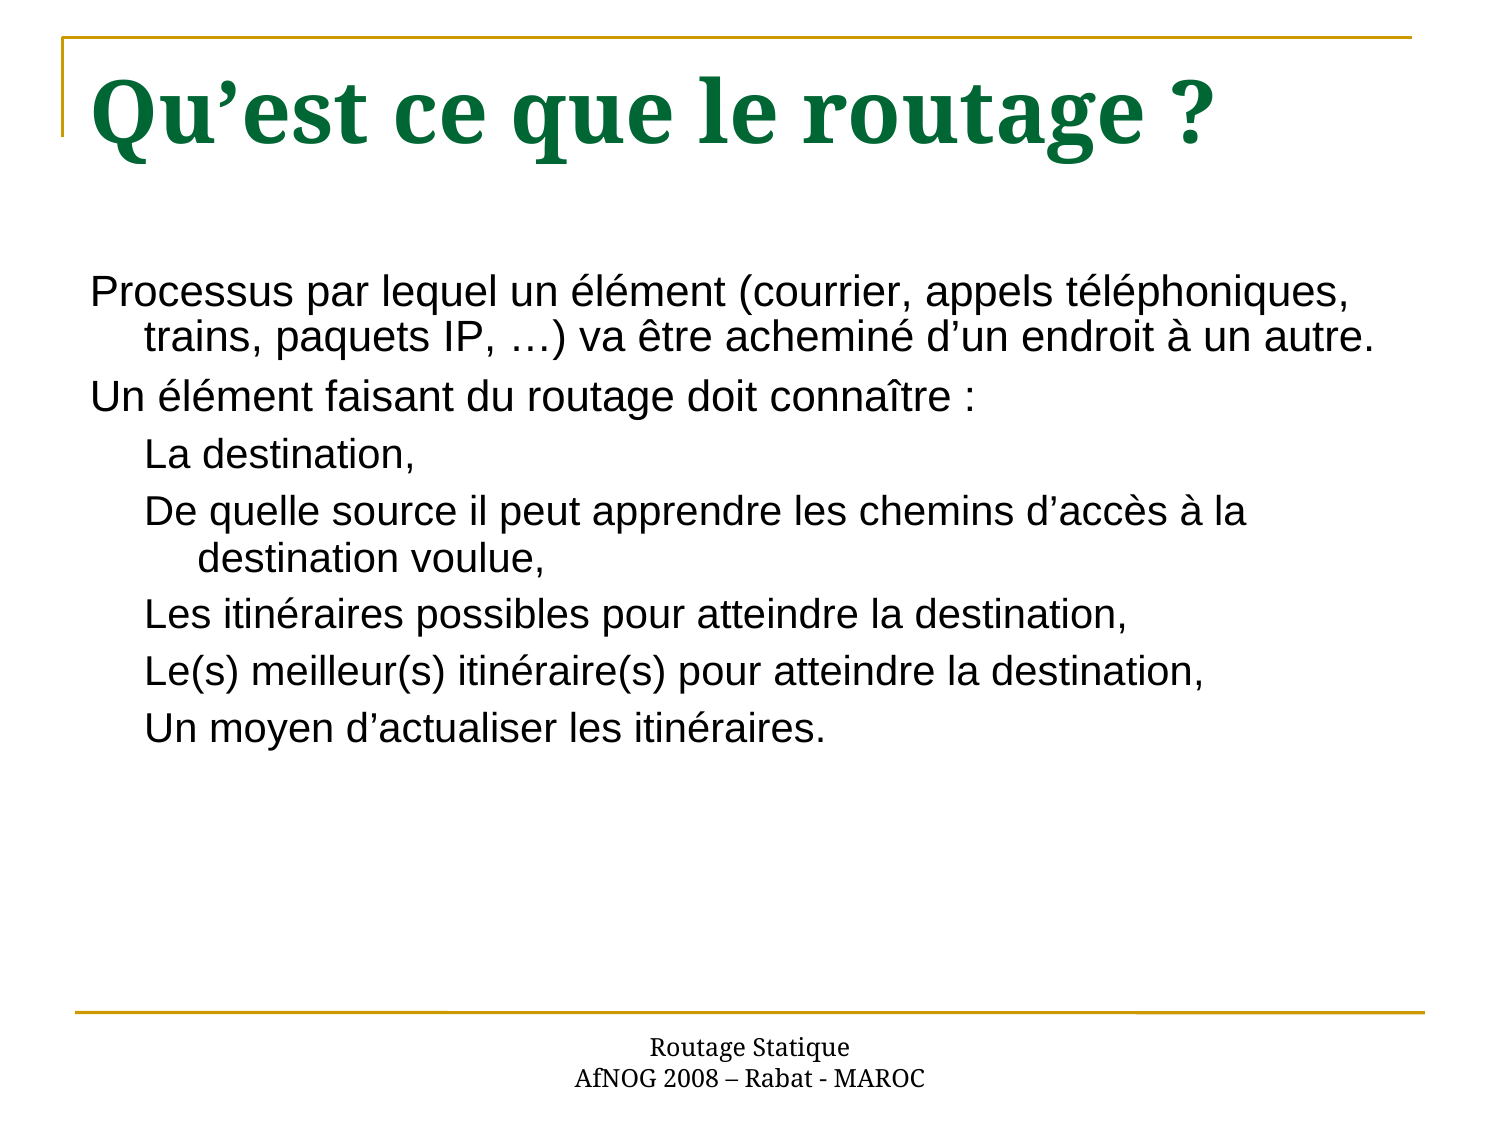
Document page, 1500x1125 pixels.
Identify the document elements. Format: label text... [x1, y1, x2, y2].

list Processus par lequel un élément (courrier, appels téléphoniques, trains, paquets IP, …) va être acheminé d’un endroit à un autre. Un élément faisant du routage doit connaître : La destination, De quelle source il peut apprendre les chemins d’accès à la destination voulue, Les itinéraires possibles pour atteindre la destination, Le(s) meilleur(s) itinéraire(s) pour atteindre la destination, Un moyen d’actualiser les itinéraires. [75, 262, 1426, 1006]
title Qu’est ce que le routage ? [75, 45, 1426, 233]
